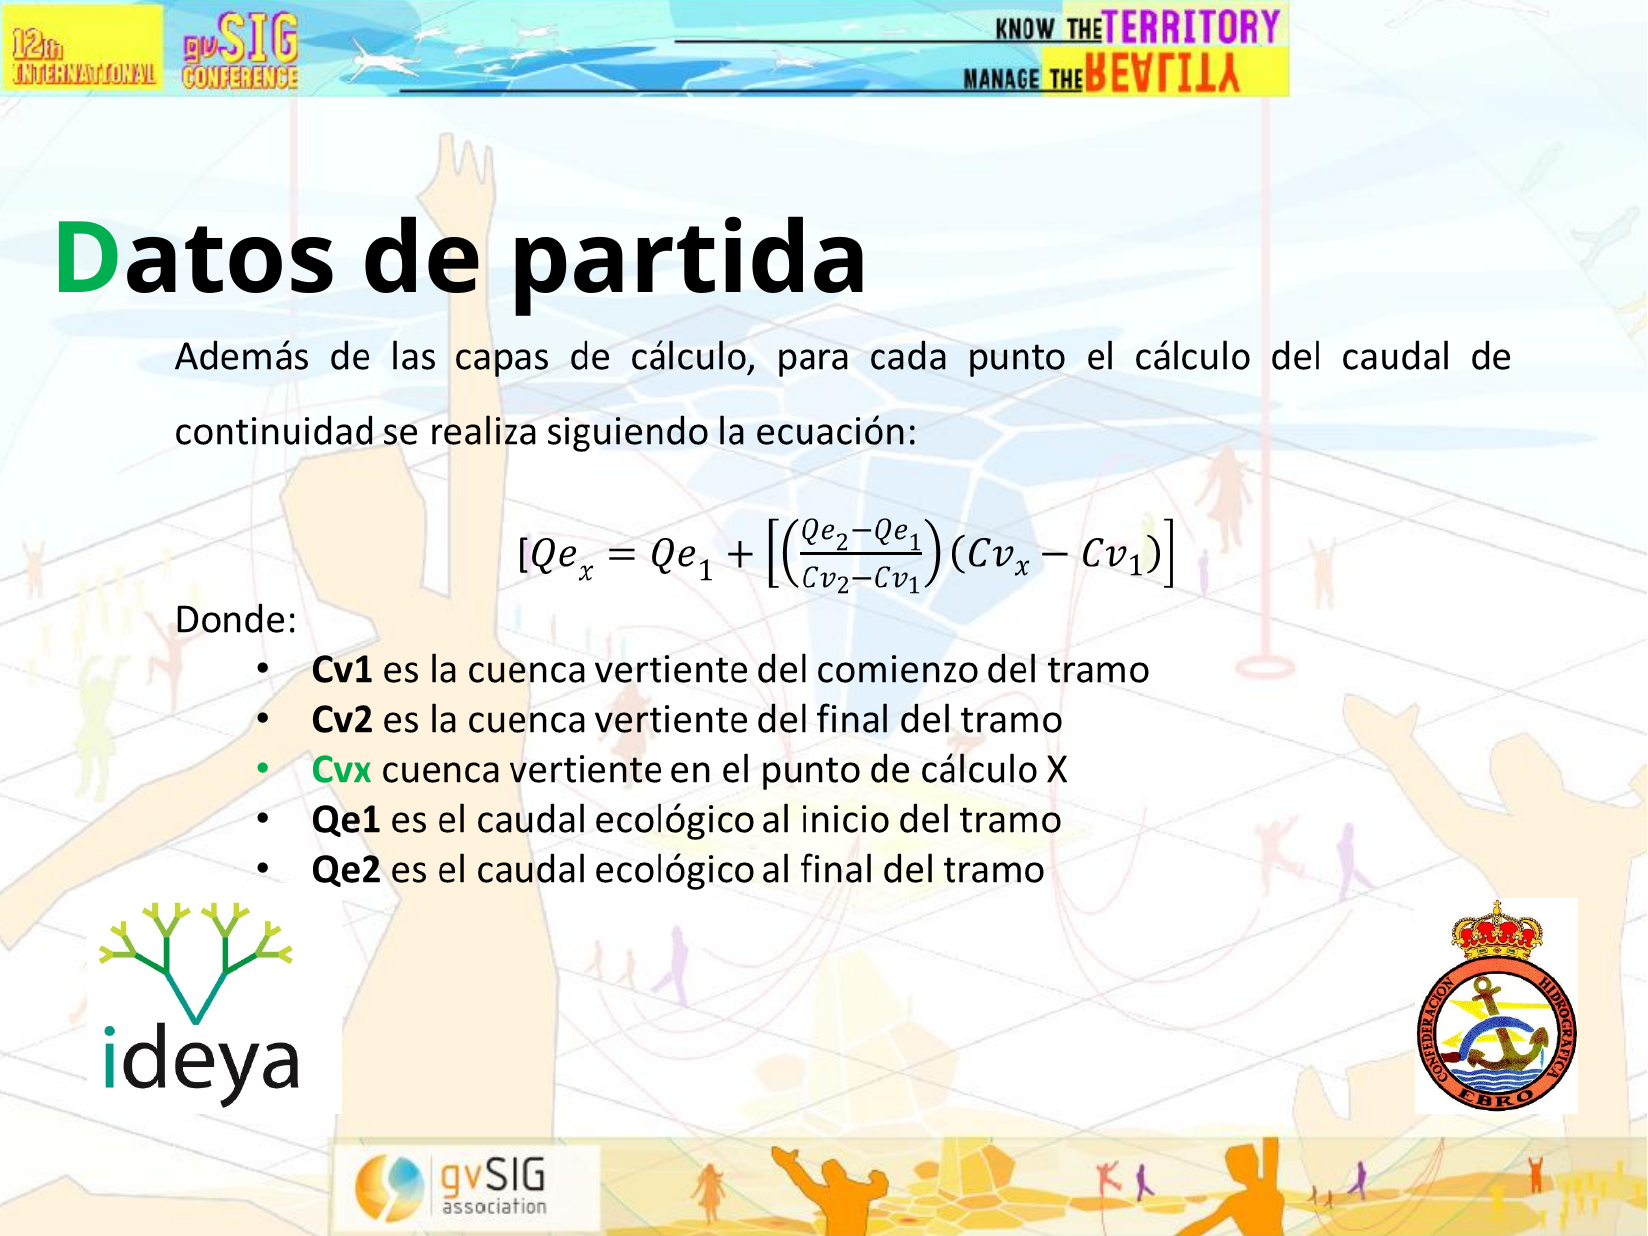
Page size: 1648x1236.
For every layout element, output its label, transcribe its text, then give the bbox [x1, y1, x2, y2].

picture [0, 0, 1648, 1236]
title Datos de partida [32, 155, 889, 320]
text_box [149, 307, 1536, 1211]
